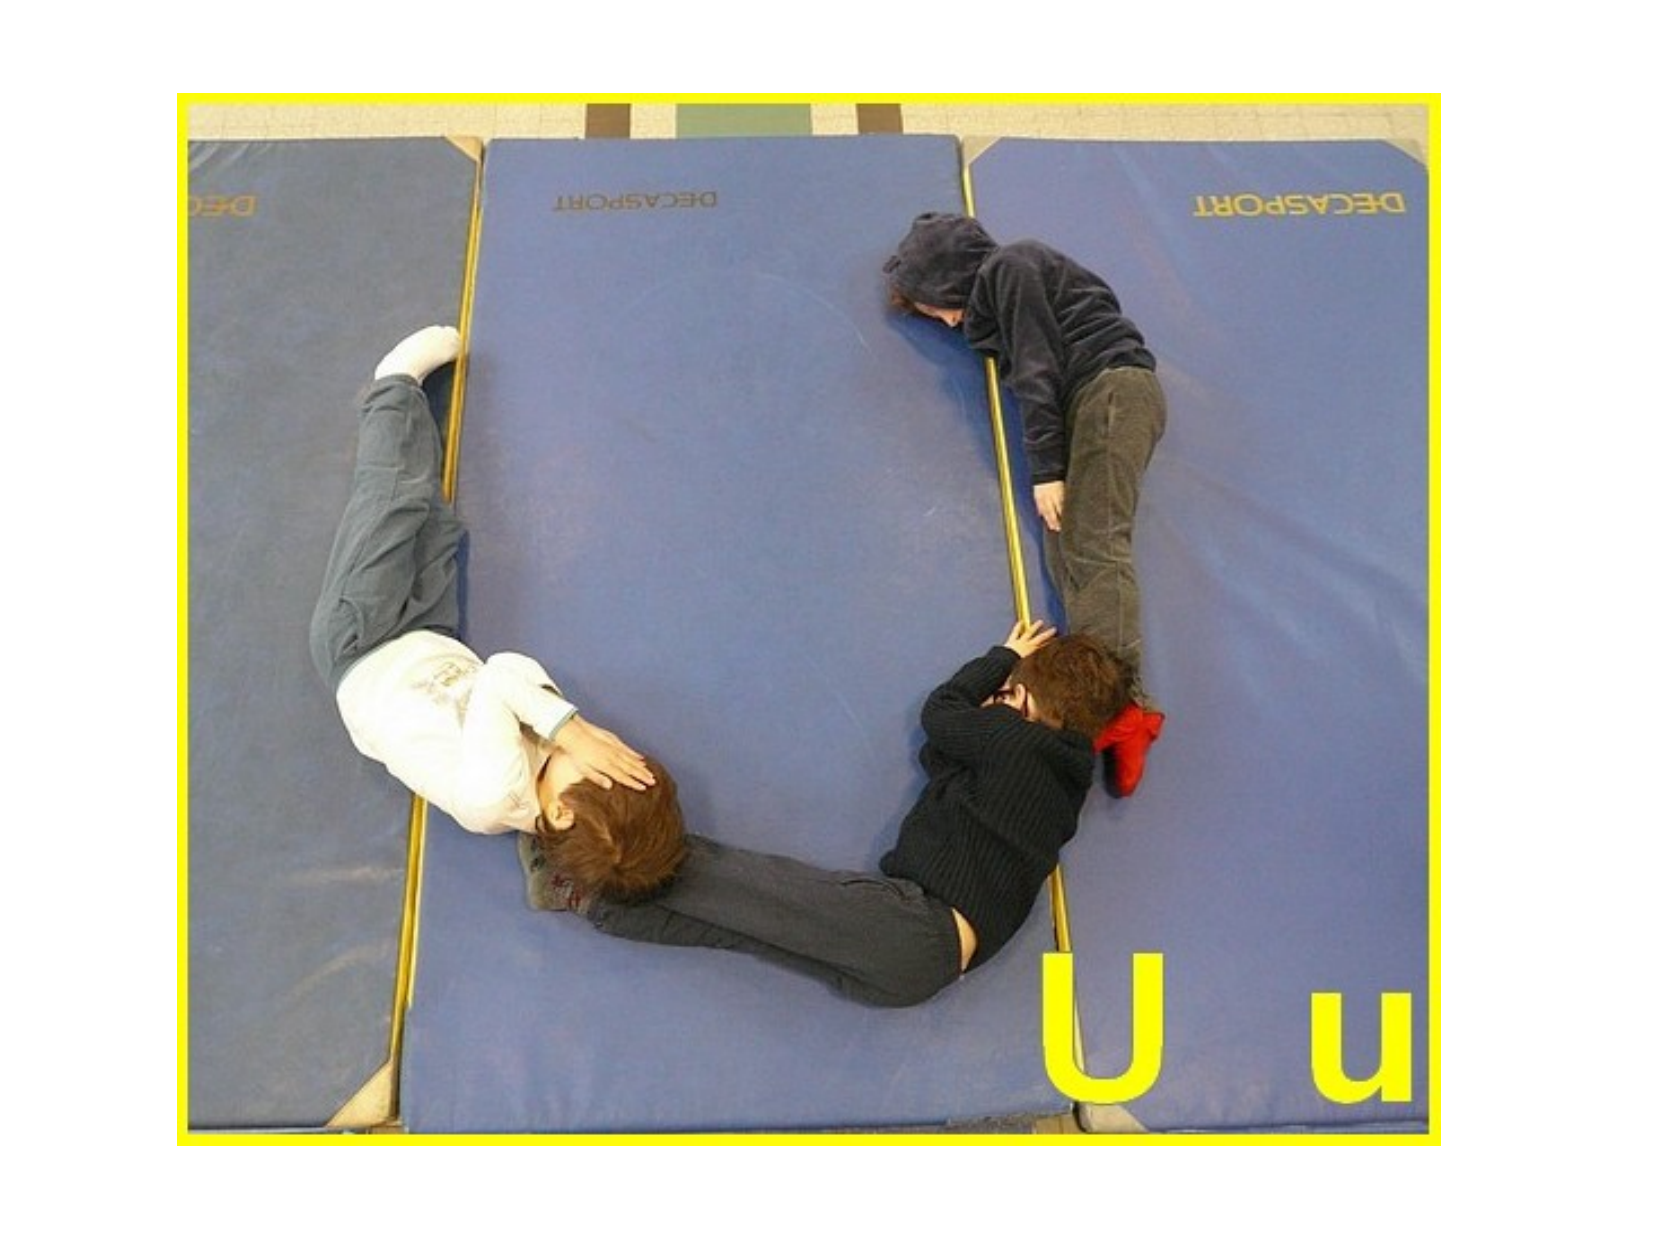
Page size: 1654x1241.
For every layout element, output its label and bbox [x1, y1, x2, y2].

picture [177, 93, 1441, 1146]
